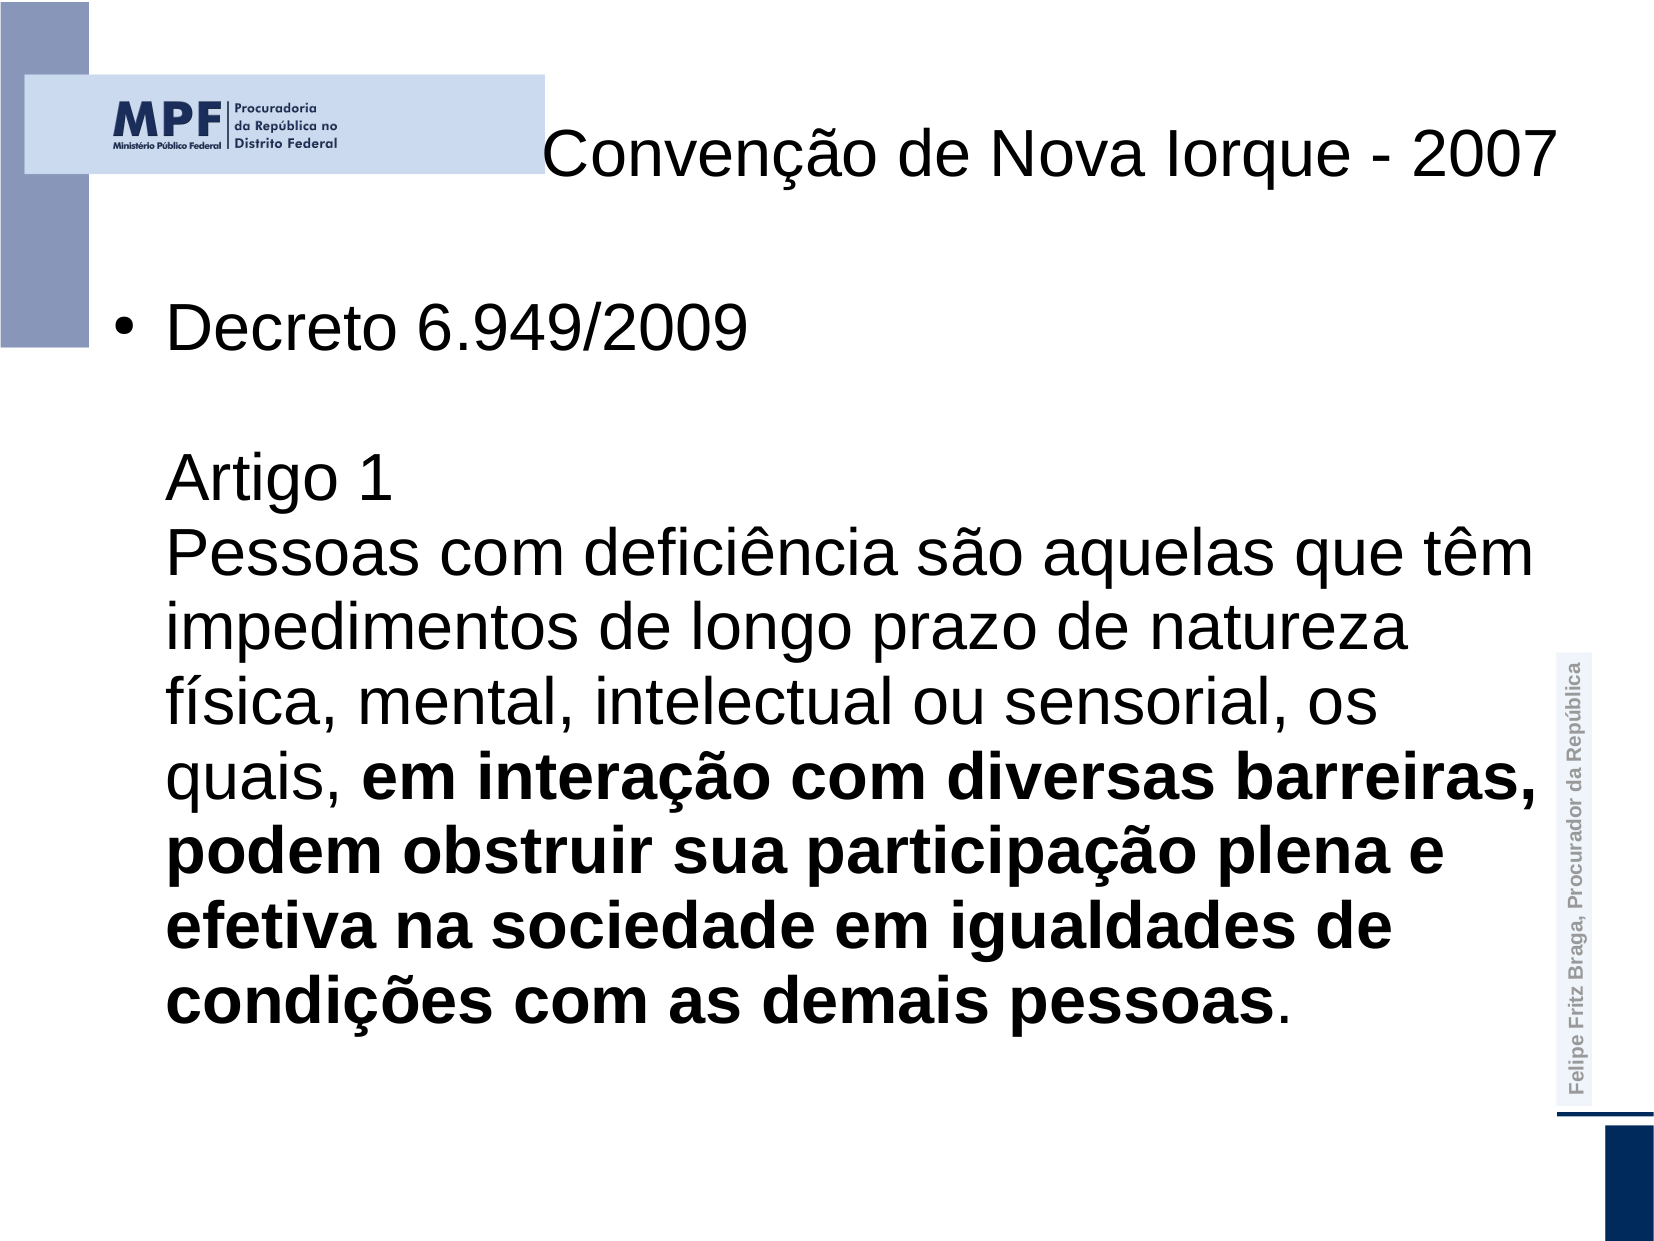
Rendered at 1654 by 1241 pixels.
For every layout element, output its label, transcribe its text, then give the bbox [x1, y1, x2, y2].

picture [0, 2, 1654, 1241]
title Convenção de Nova Iorque - 2007 [531, 49, 1571, 257]
list Decreto 6.949/2009 Artigo 1 Pessoas com deficiência são aquelas que têm impedimentos de longo prazo de natureza física, mental, intelectual ou sensorial, os quais, em interação com diversas barreiras, podem obstruir sua participação plena e efetiva na sociedade em igualdades de condições com as demais pessoas. [94, 290, 1548, 1109]
